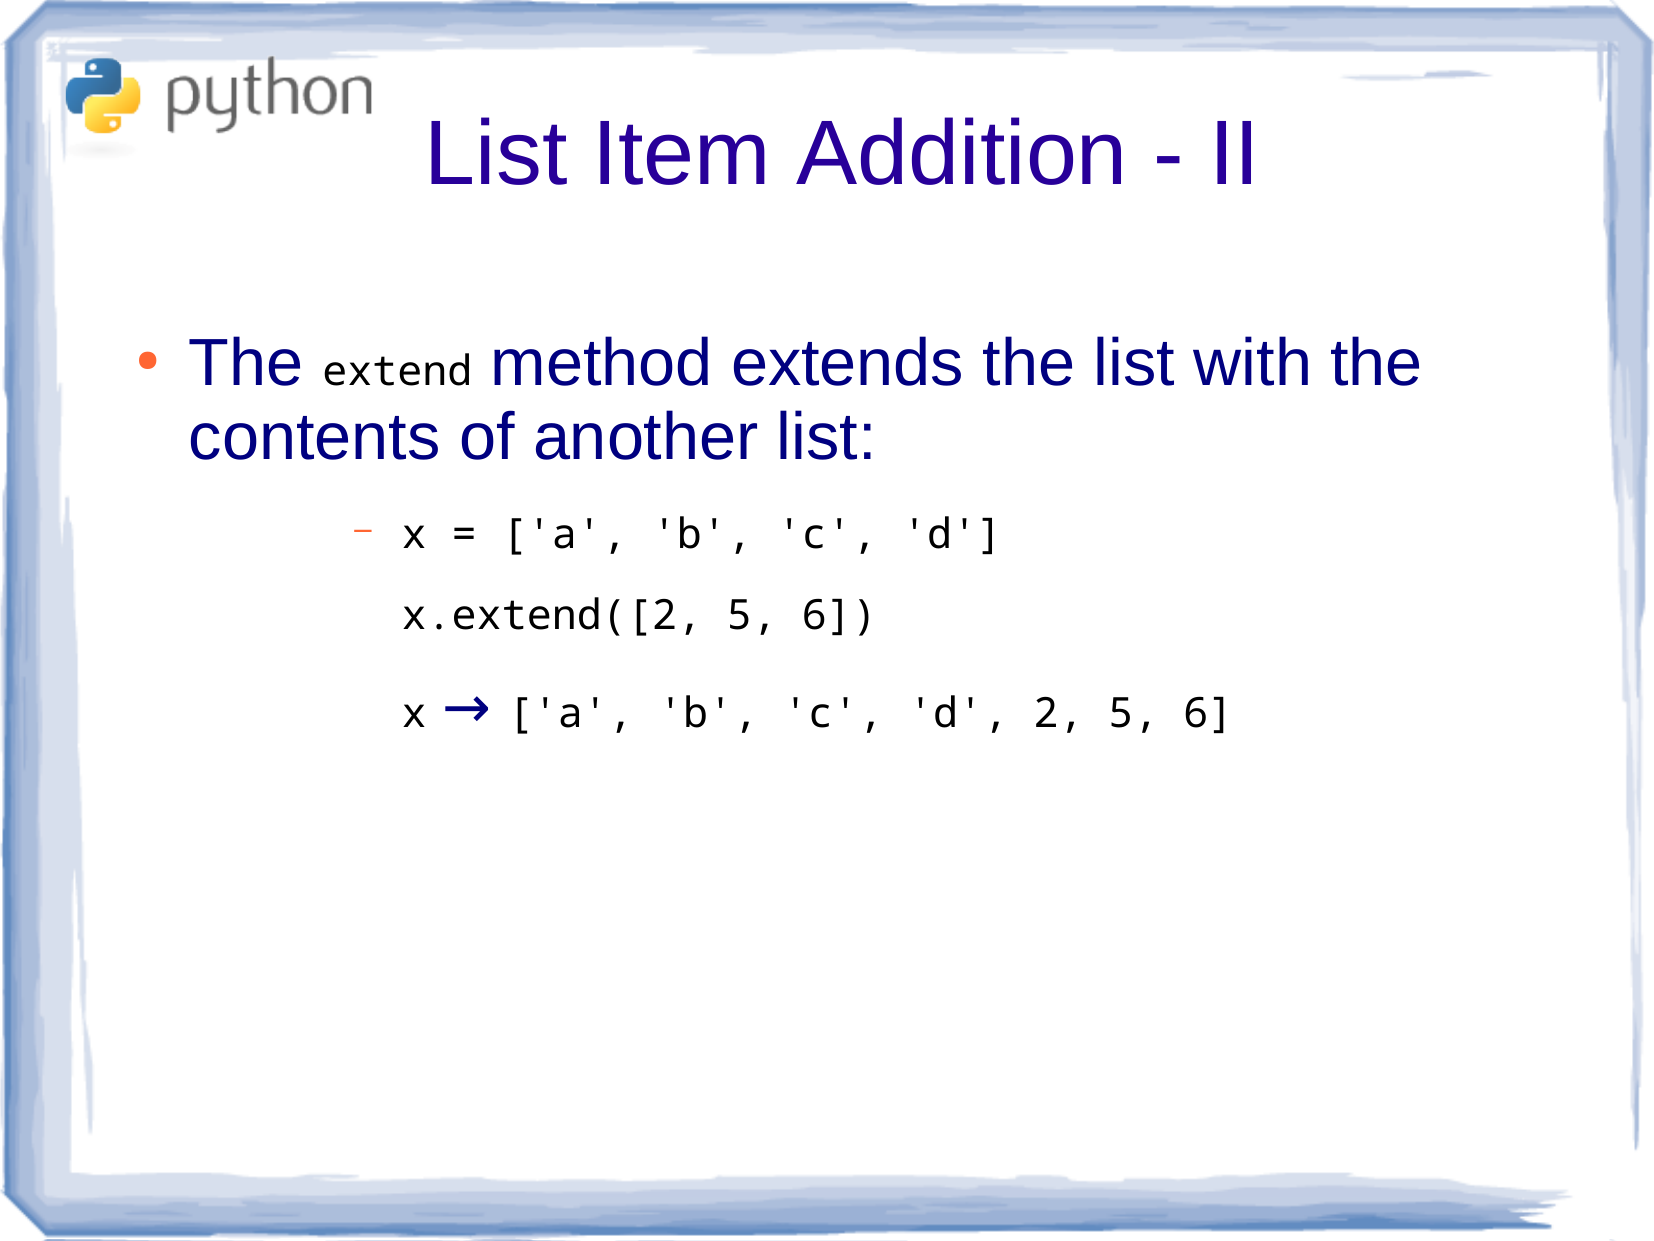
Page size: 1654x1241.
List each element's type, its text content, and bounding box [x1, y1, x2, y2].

title List Item Addition - II [82, 49, 1571, 257]
list The extend method extends the list with the contents of another list: x = ['a', 'b', 'c', 'd'] x.extend([2, 5, 6]) x → ['a', 'b', 'c', 'd', 2, 5, 6] [118, 324, 1571, 990]
picture [0, 0, 1654, 1241]
